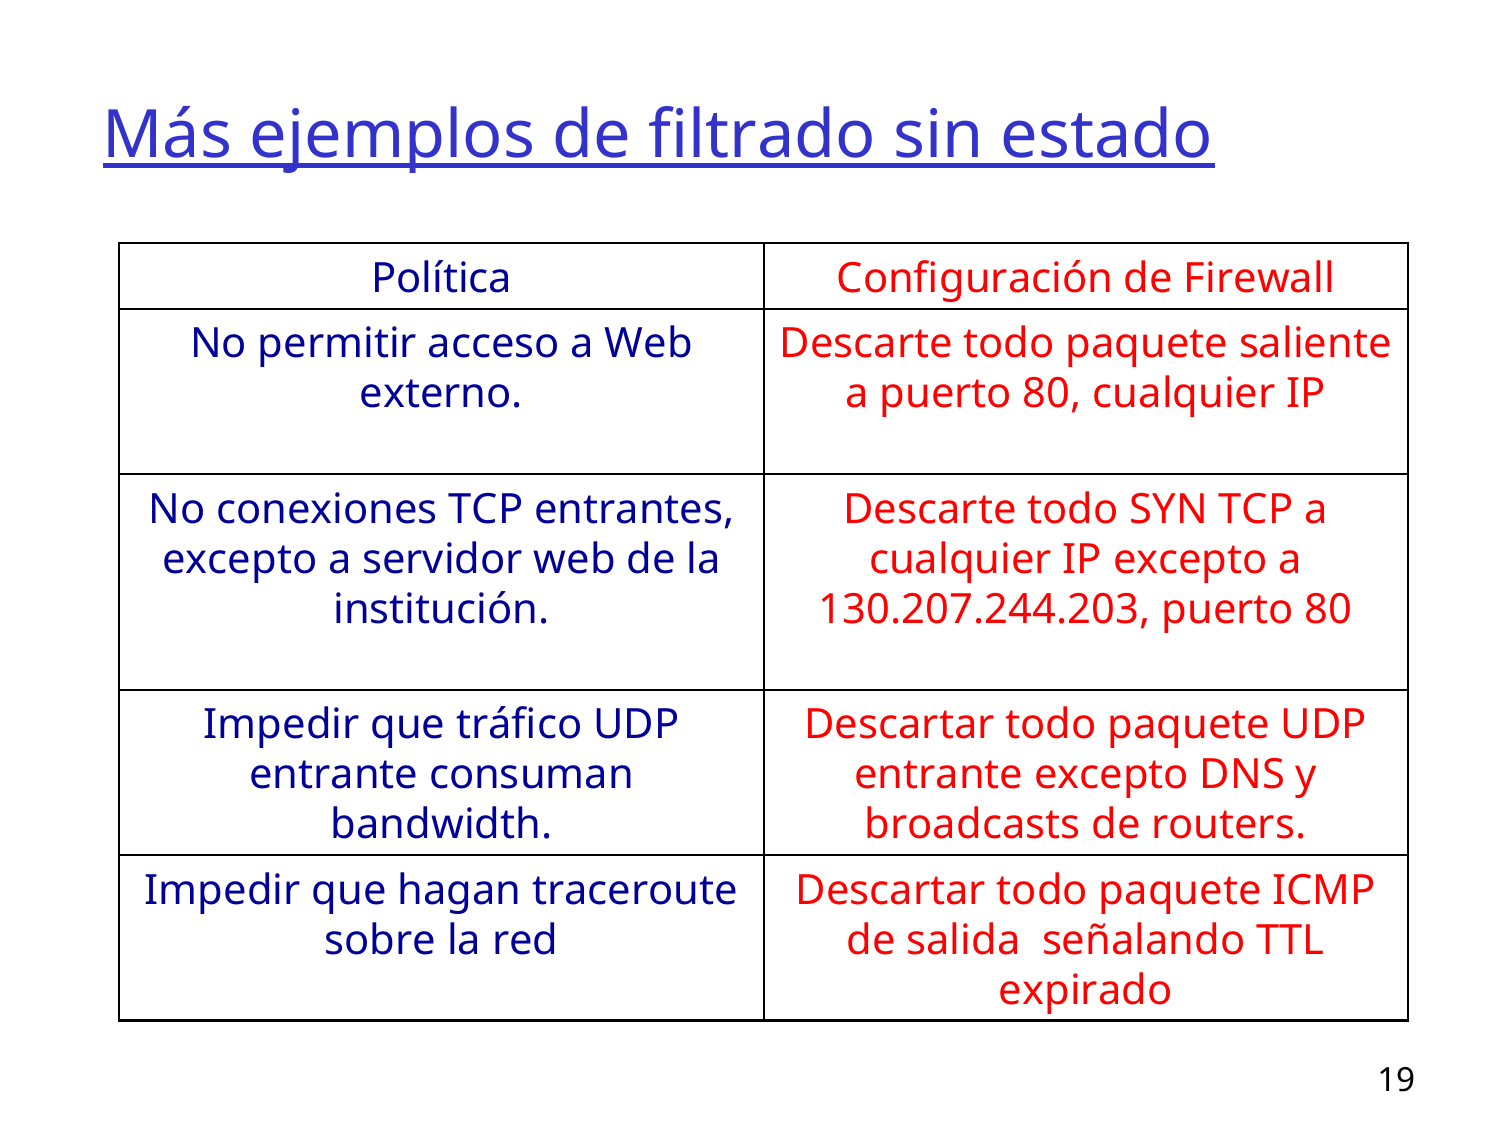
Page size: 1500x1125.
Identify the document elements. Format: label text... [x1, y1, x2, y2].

table_header Configuración de Firewall [765, 244, 1407, 308]
table_header Política [120, 244, 763, 308]
table_cell Impedir que tráfico UDP entrante consuman bandwidth. [120, 691, 763, 854]
table_cell Descartar todo paquete UDP entrante excepto DNS y broadcasts de routers. [765, 691, 1407, 854]
table_cell Descartar todo paquete ICMP de salida señalando TTL expirado [765, 856, 1407, 1019]
table_cell No permitir acceso a Web externo. [120, 310, 763, 473]
table_cell No conexiones TCP entrantes, excepto a servidor web de la institución. [120, 475, 763, 689]
table_cell Descarte todo SYN TCP a cualquier IP excepto a 130.207.244.203, puerto 80 [765, 475, 1407, 689]
table_cell Impedir que hagan traceroute sobre la red [120, 856, 763, 1019]
title Más ejemplos de filtrado sin estado [87, 23, 1363, 239]
table_cell Descarte todo paquete saliente a puerto 80, cualquier IP [765, 310, 1407, 473]
